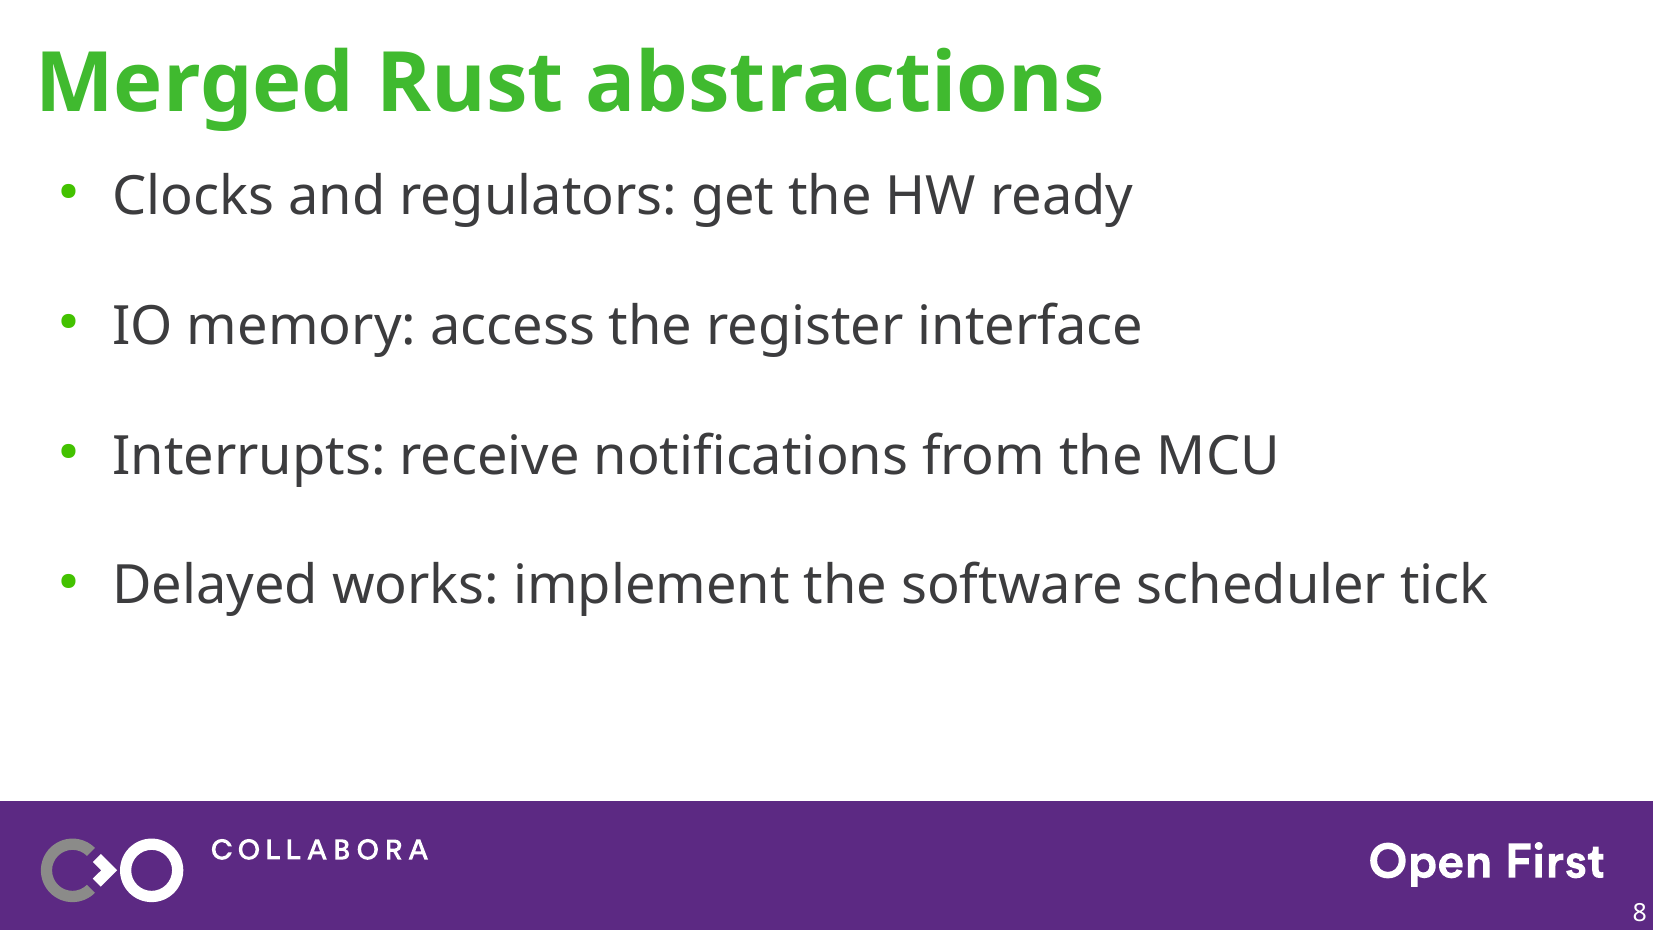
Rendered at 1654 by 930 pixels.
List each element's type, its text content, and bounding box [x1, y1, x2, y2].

title Merged Rust abstractions [35, 28, 1608, 192]
list Clocks and regulators: get the HW ready IO memory: access the register interface Interrupts: receive notifications from the MCU Delayed works: implement the software scheduler tick [41, 160, 1613, 804]
